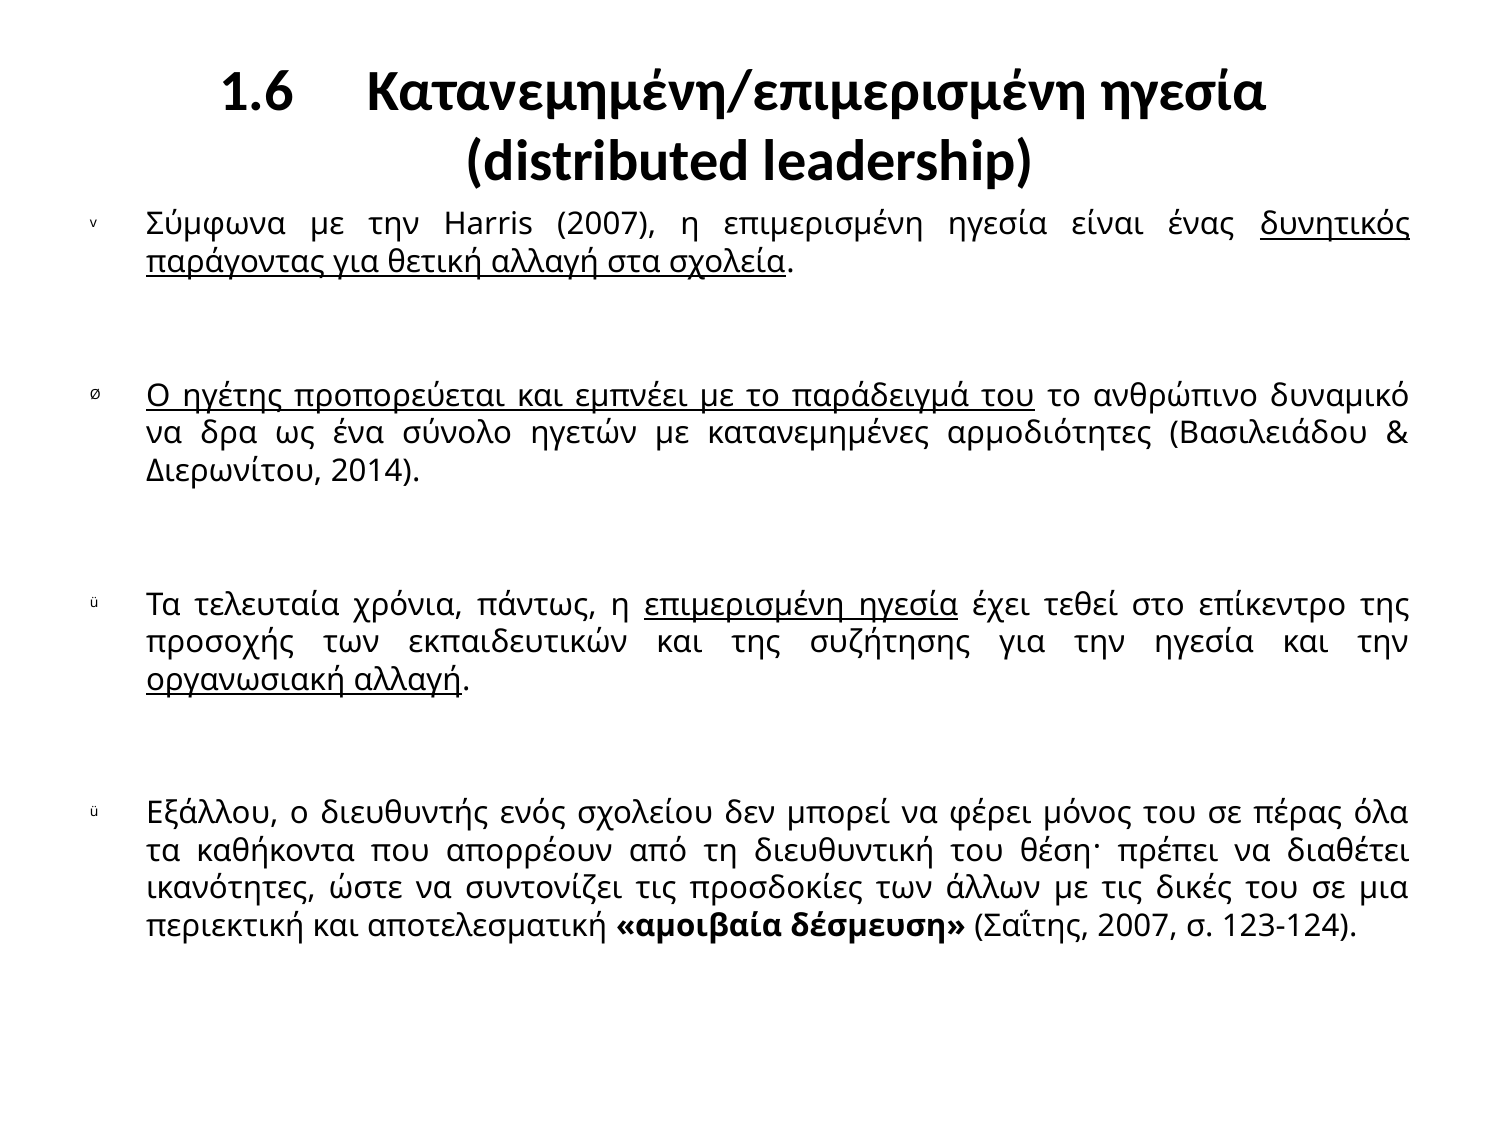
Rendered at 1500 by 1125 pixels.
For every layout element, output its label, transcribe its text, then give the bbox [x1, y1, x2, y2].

list Σύμφωνα με την Harris (2007), η επιμερισμένη ηγεσία είναι ένας δυνητικός παράγοντας για θετική αλλαγή στα σχολεία. Ο ηγέτης προπορεύεται και εμπνέει με το παράδειγμά του το ανθρώπινο δυναμικό να δρα ως ένα σύνολο ηγετών με κατανεμημένες αρμοδιότητες (Βασιλειάδου & Διερωνίτου, 2014). Τα τελευταία χρόνια, πάντως, η επιμερισμένη ηγεσία έχει τεθεί στο επίκεντρο της προσοχής των εκπαιδευτικών και της συζήτησης για την ηγεσία και την οργανωσιακή αλλαγή. Εξάλλου, ο διευθυντής ενός σχολείου δεν μπορεί να φέρει μόνος του σε πέρας όλα τα καθήκοντα που απορρέουν από τη διευθυντική του θέση· πρέπει να διαθέτει ικανότητες, ώστε να συντονίζει τις προσδοκίες των άλλων με τις δικές του σε μια περιεκτική και αποτελεσματική «αμοιβαία δέσμευση» (Σαΐτης, 2007, σ. 123-124). [75, 196, 1425, 1071]
title 1.6 Κατανεμημένη/επιμερισμένη ηγεσία (distributed leadership) [75, 45, 1425, 173]
